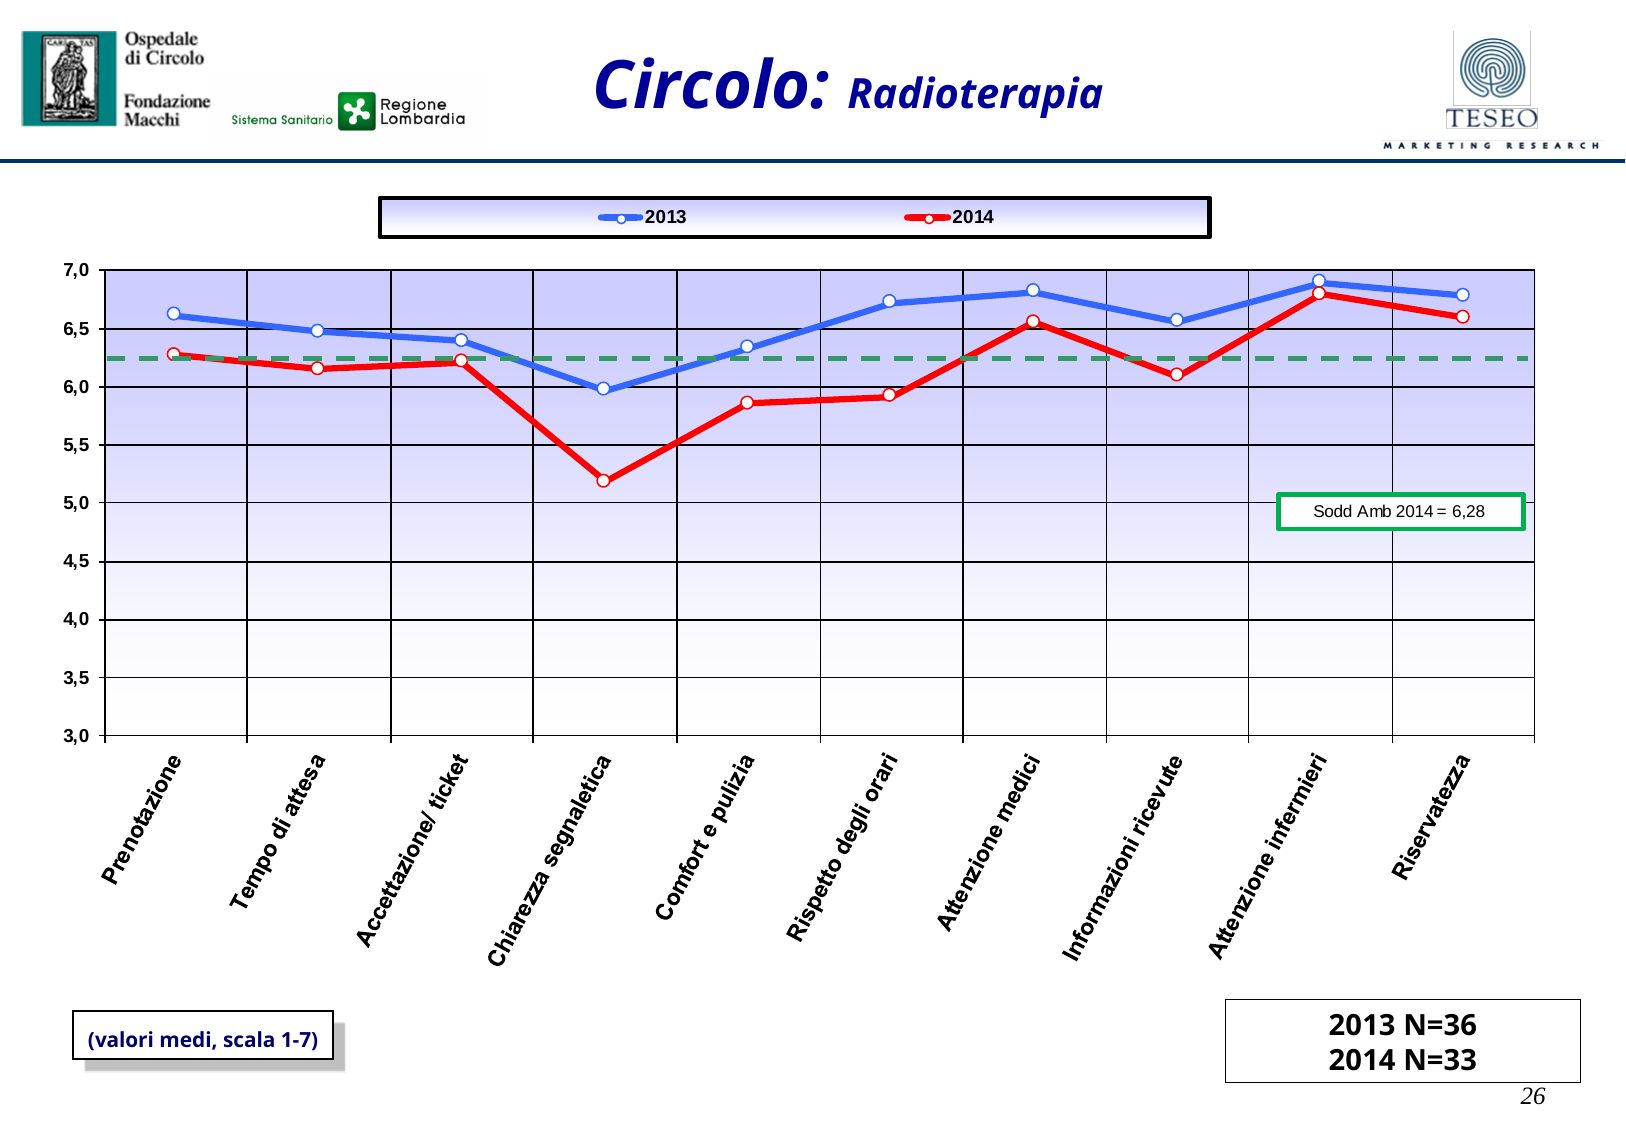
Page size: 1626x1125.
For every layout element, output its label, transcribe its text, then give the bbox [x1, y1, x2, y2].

picture [1381, 31, 1604, 149]
text_box (valori medi, scala 1-7) [73, 1011, 334, 1060]
picture [21, 31, 483, 149]
text_box Circolo: Radioterapia [304, 18, 1392, 144]
text_box 2013 N=36 2014 N=33 [1225, 999, 1581, 1083]
picture [46, 184, 1564, 1125]
